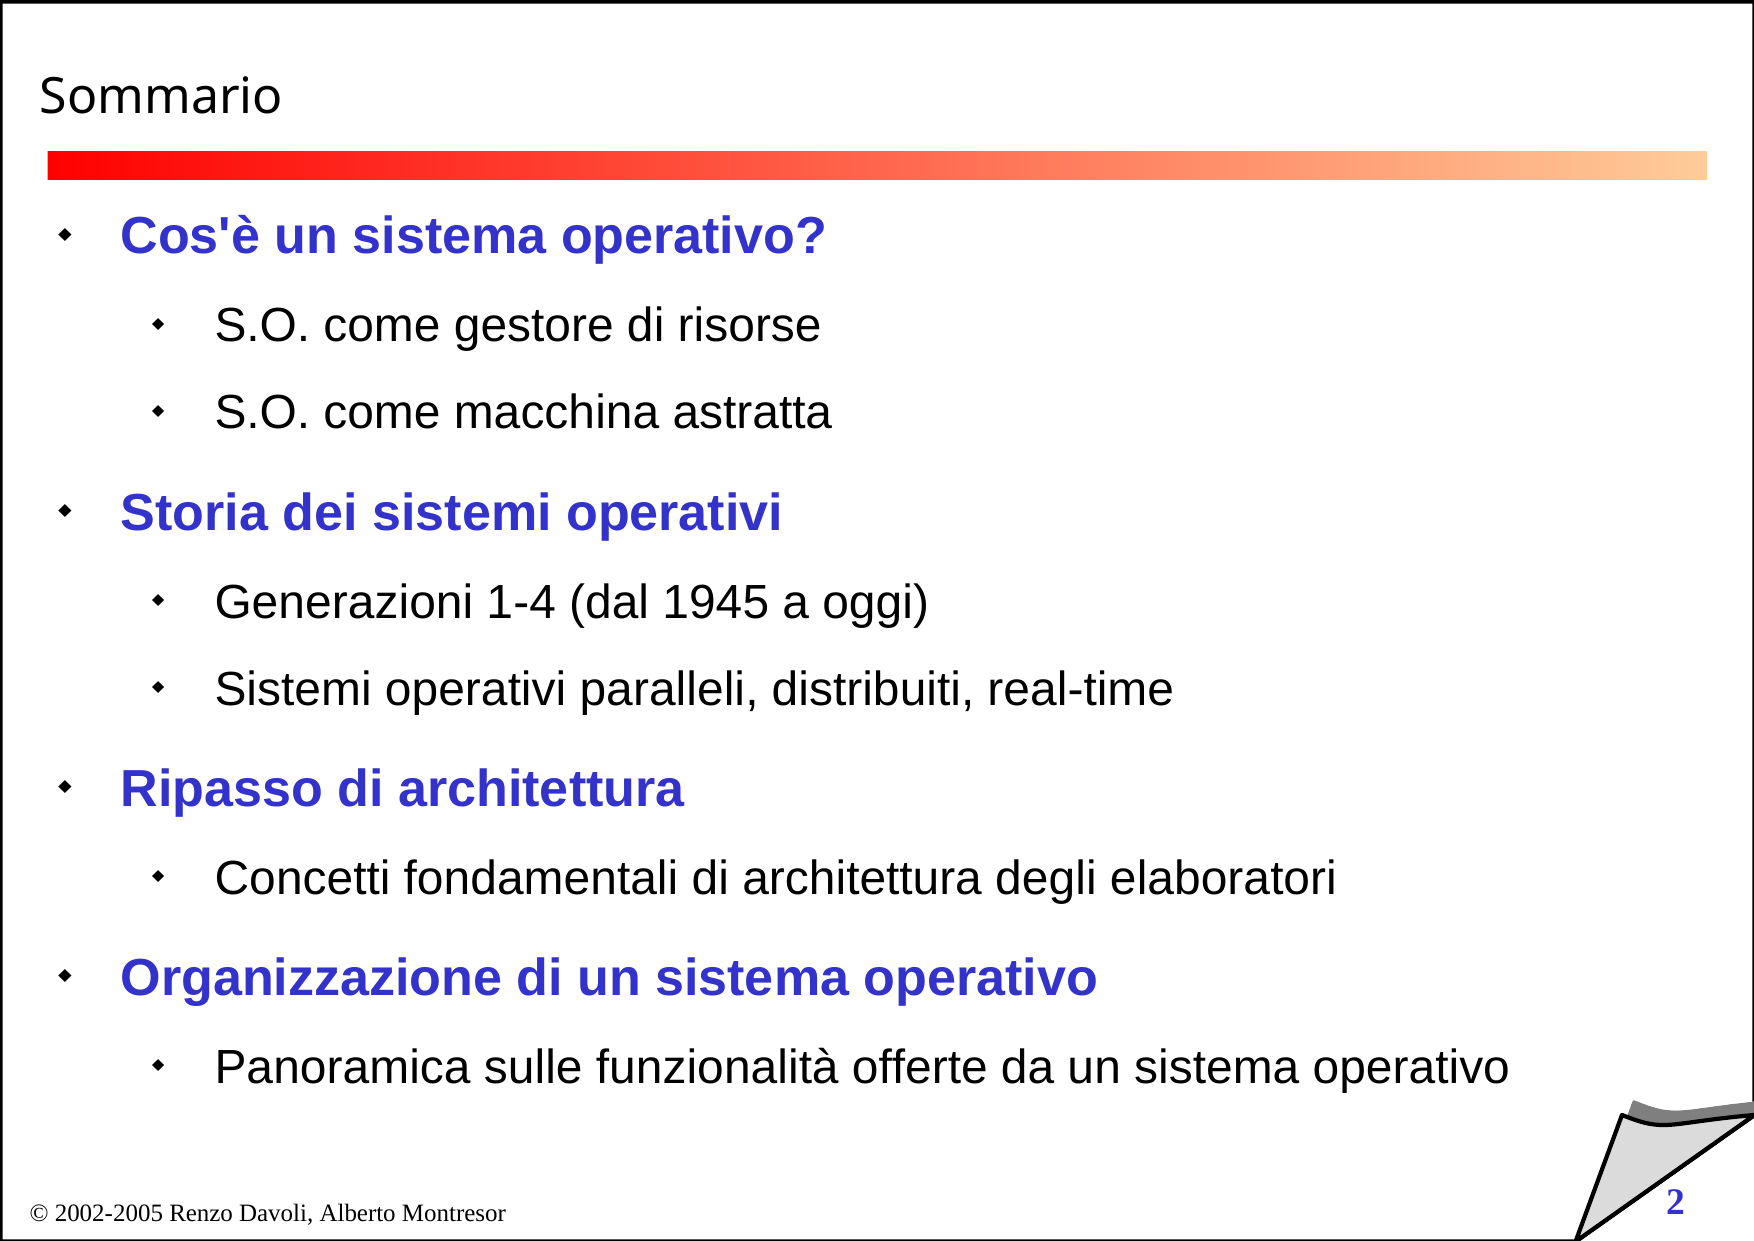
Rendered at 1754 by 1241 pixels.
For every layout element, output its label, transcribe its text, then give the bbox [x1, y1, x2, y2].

title Sommario [40, 49, 1713, 144]
list Cos'è un sistema operativo? S.O. come gestore di risorse S.O. come macchina astratta Storia dei sistemi operativi Generazioni 1-4 (dal 1945 a oggi) Sistemi operativi paralleli, distribuiti, real-time Ripasso di architettura Concetti fondamentali di architettura degli elaboratori Organizzazione di un sistema operativo Panoramica sulle funzionalità offerte da un sistema operativo [58, 206, 1696, 1101]
